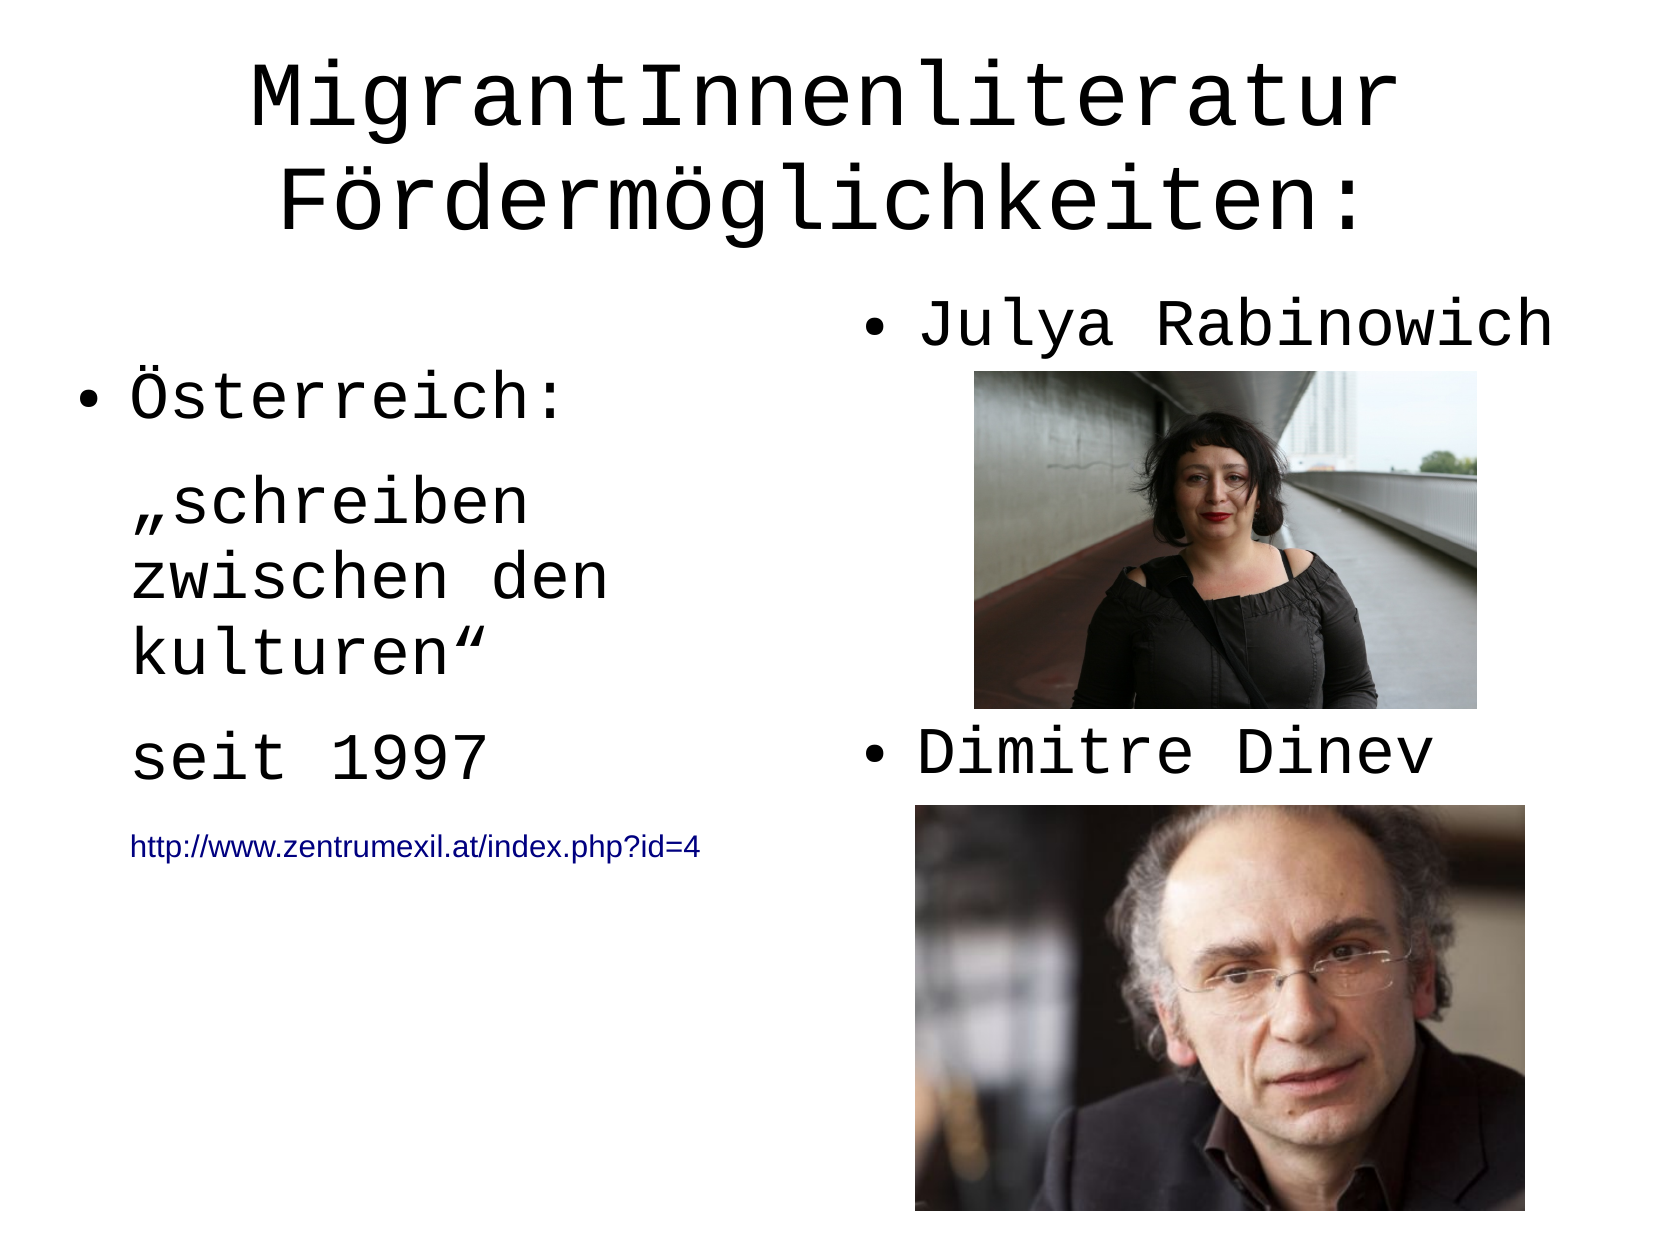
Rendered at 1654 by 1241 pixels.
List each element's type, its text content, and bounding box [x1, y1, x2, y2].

title MigrantInnenliteratur Fördermöglichkeiten: [82, 49, 1571, 257]
list Dimitre Dinev [845, 717, 1572, 1109]
picture [974, 371, 1477, 709]
list Julya Rabinowich [845, 290, 1572, 681]
list Österreich: „schreiben zwischen den kulturen“ seit 1997 http://www.zentrumexil.at/index.php?id=4 [59, 362, 786, 1182]
picture [915, 805, 1525, 1211]
